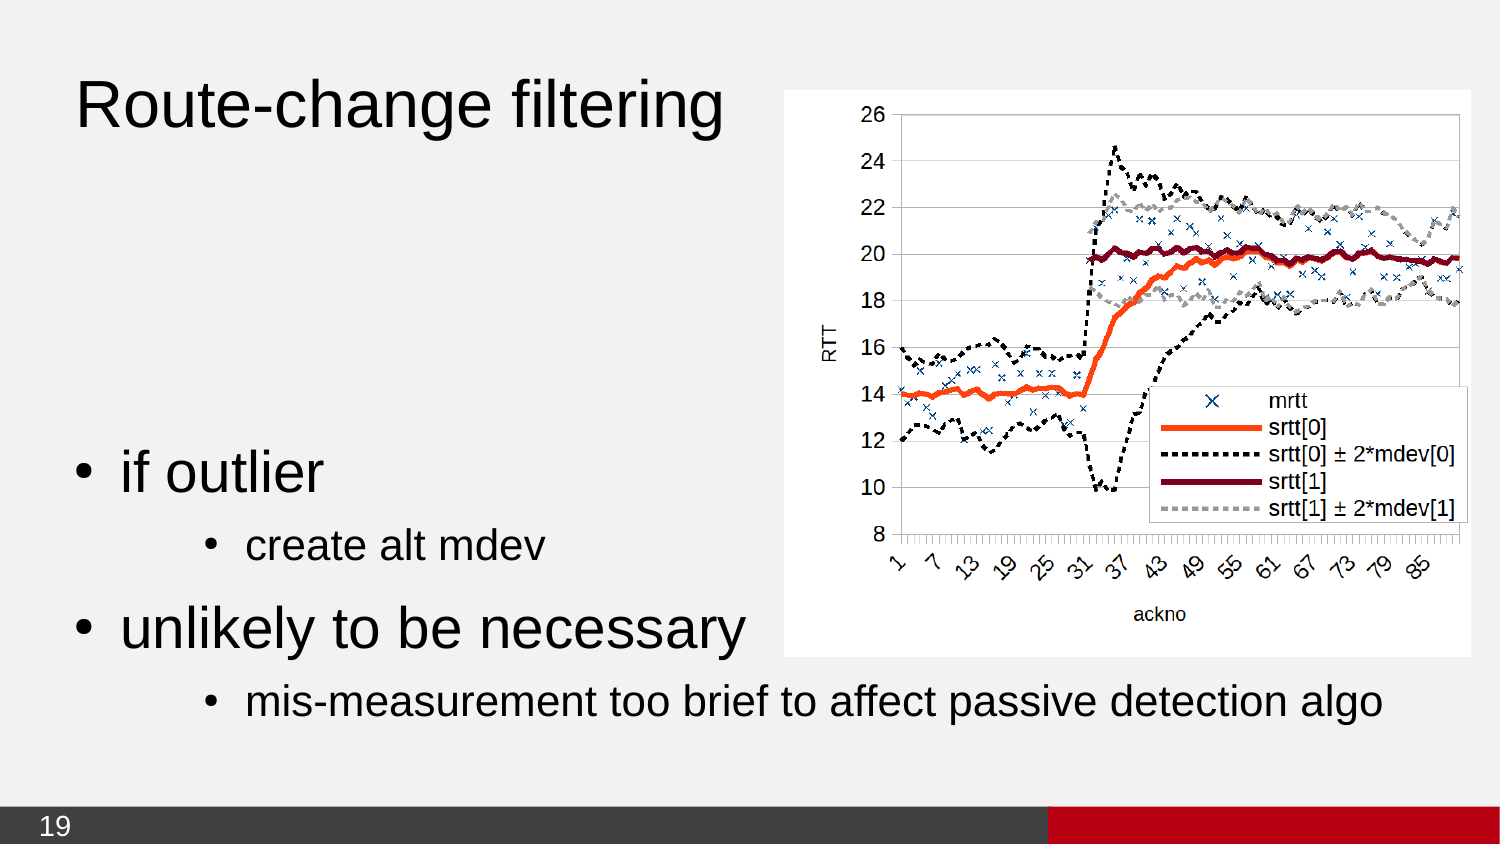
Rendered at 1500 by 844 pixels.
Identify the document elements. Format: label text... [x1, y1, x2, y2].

list if outlier create alt mdev unlikely to be necessary mis-measurement too brief to affect passive detection algo [57, 439, 1408, 764]
title Route-change filtering [75, 33, 1425, 175]
picture [783, 90, 1472, 657]
